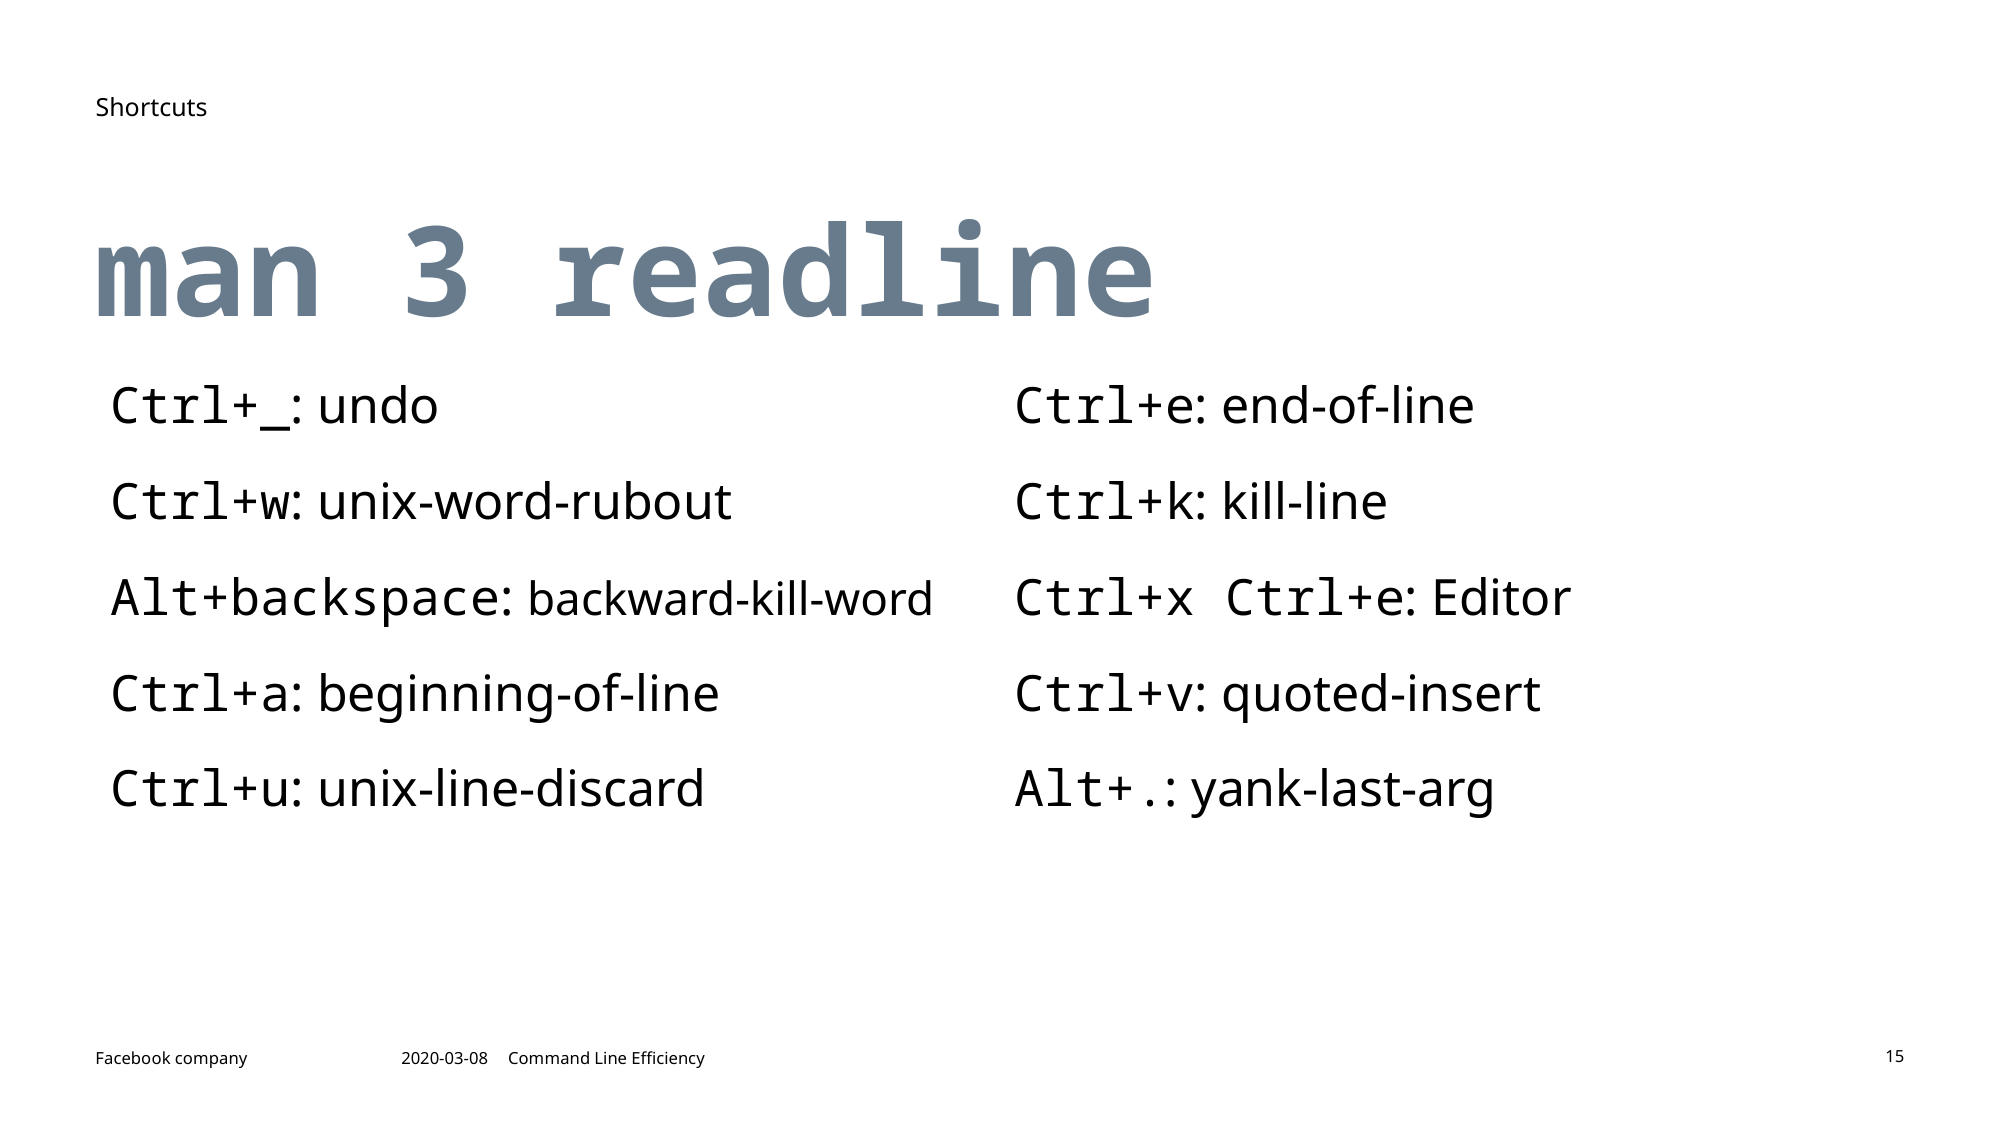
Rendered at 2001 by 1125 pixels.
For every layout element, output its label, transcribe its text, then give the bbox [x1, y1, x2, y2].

table_header Ctrl+e: end-of-line Ctrl+k: kill-line Ctrl+x Ctrl+e: Editor Ctrl+v: quoted-insert Alt+.: yank-last-arg [1000, 355, 1904, 865]
slide_number <number> [1840, 1047, 1905, 1068]
table_header Ctrl+_: undo Ctrl+w: unix-word-rubout Alt+backspace: backward-kill-word Ctrl+a: beginning-of-line Ctrl+u: unix-line-discard [96, 355, 1000, 865]
slide_number 2020-03-08 [401, 1047, 508, 1068]
footer Command Line Efficiency [508, 1047, 1294, 1068]
title man 3 readline [95, 176, 1905, 333]
list Shortcuts [95, 88, 988, 119]
